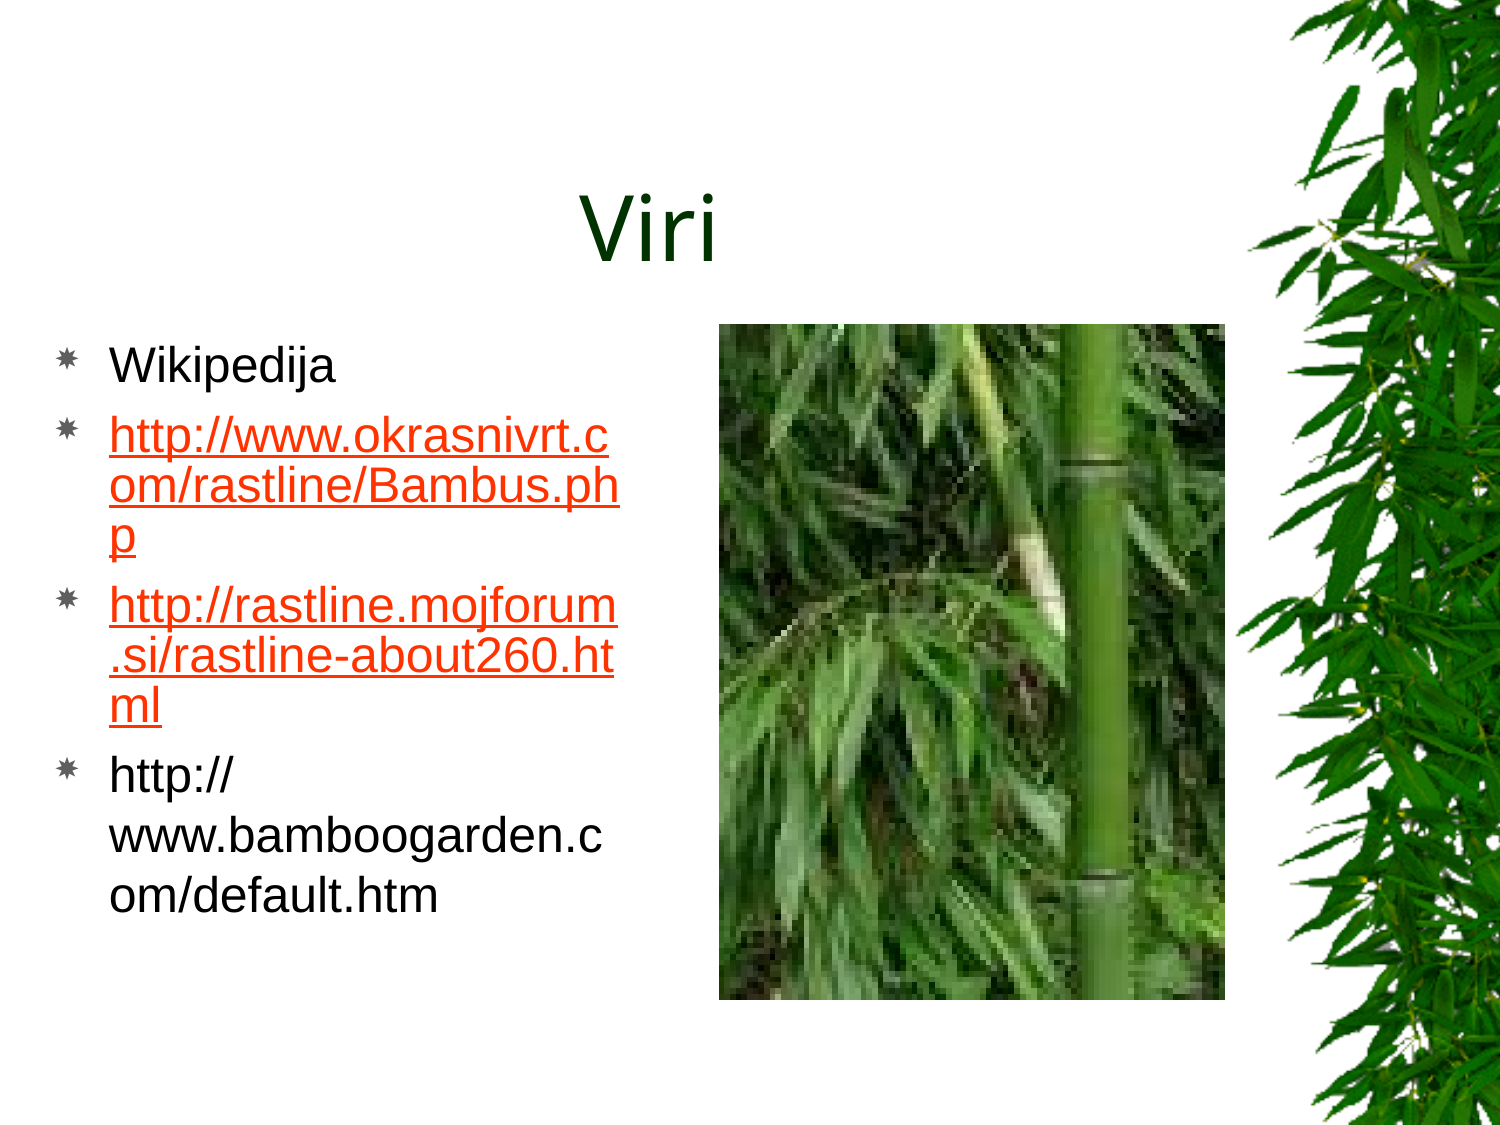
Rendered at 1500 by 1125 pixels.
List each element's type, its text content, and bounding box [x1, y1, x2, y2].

picture [719, 0, 1500, 1125]
list Wikipedija http://www.okrasnivrt.com/rastline/Bambus.php http://rastline.mojforum.si/rastline-about260.html http://www.bamboogarden.com/default.htm [37, 324, 644, 1000]
title Viri [37, 162, 1263, 288]
